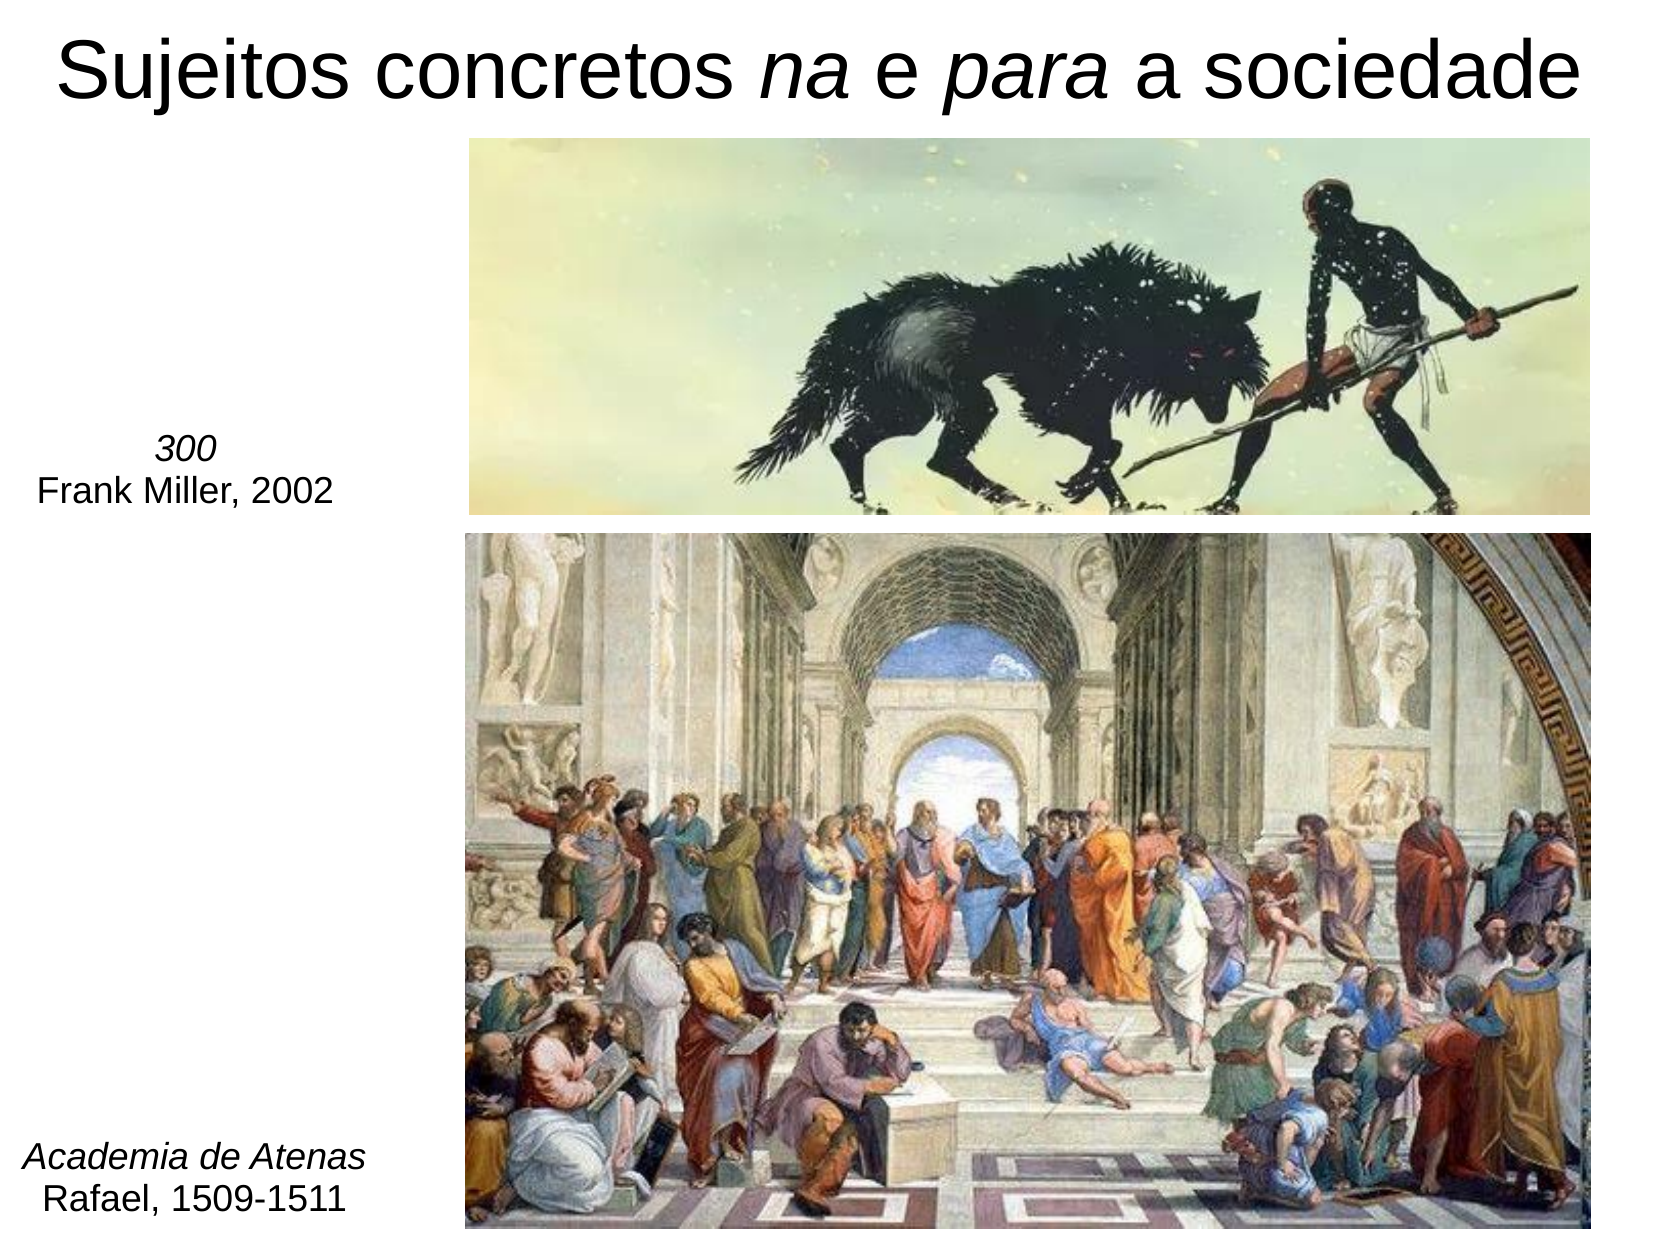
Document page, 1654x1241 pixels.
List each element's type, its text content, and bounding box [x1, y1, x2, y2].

picture [465, 533, 1591, 1230]
picture [469, 138, 1590, 515]
title Sujeitos concretos na e para a sociedade [0, 0, 1654, 174]
text_box 300 Frank Miller, 2002 [80, 431, 291, 507]
text_box Academia de Atenas Rafael, 1509-1511 [89, 1140, 300, 1216]
